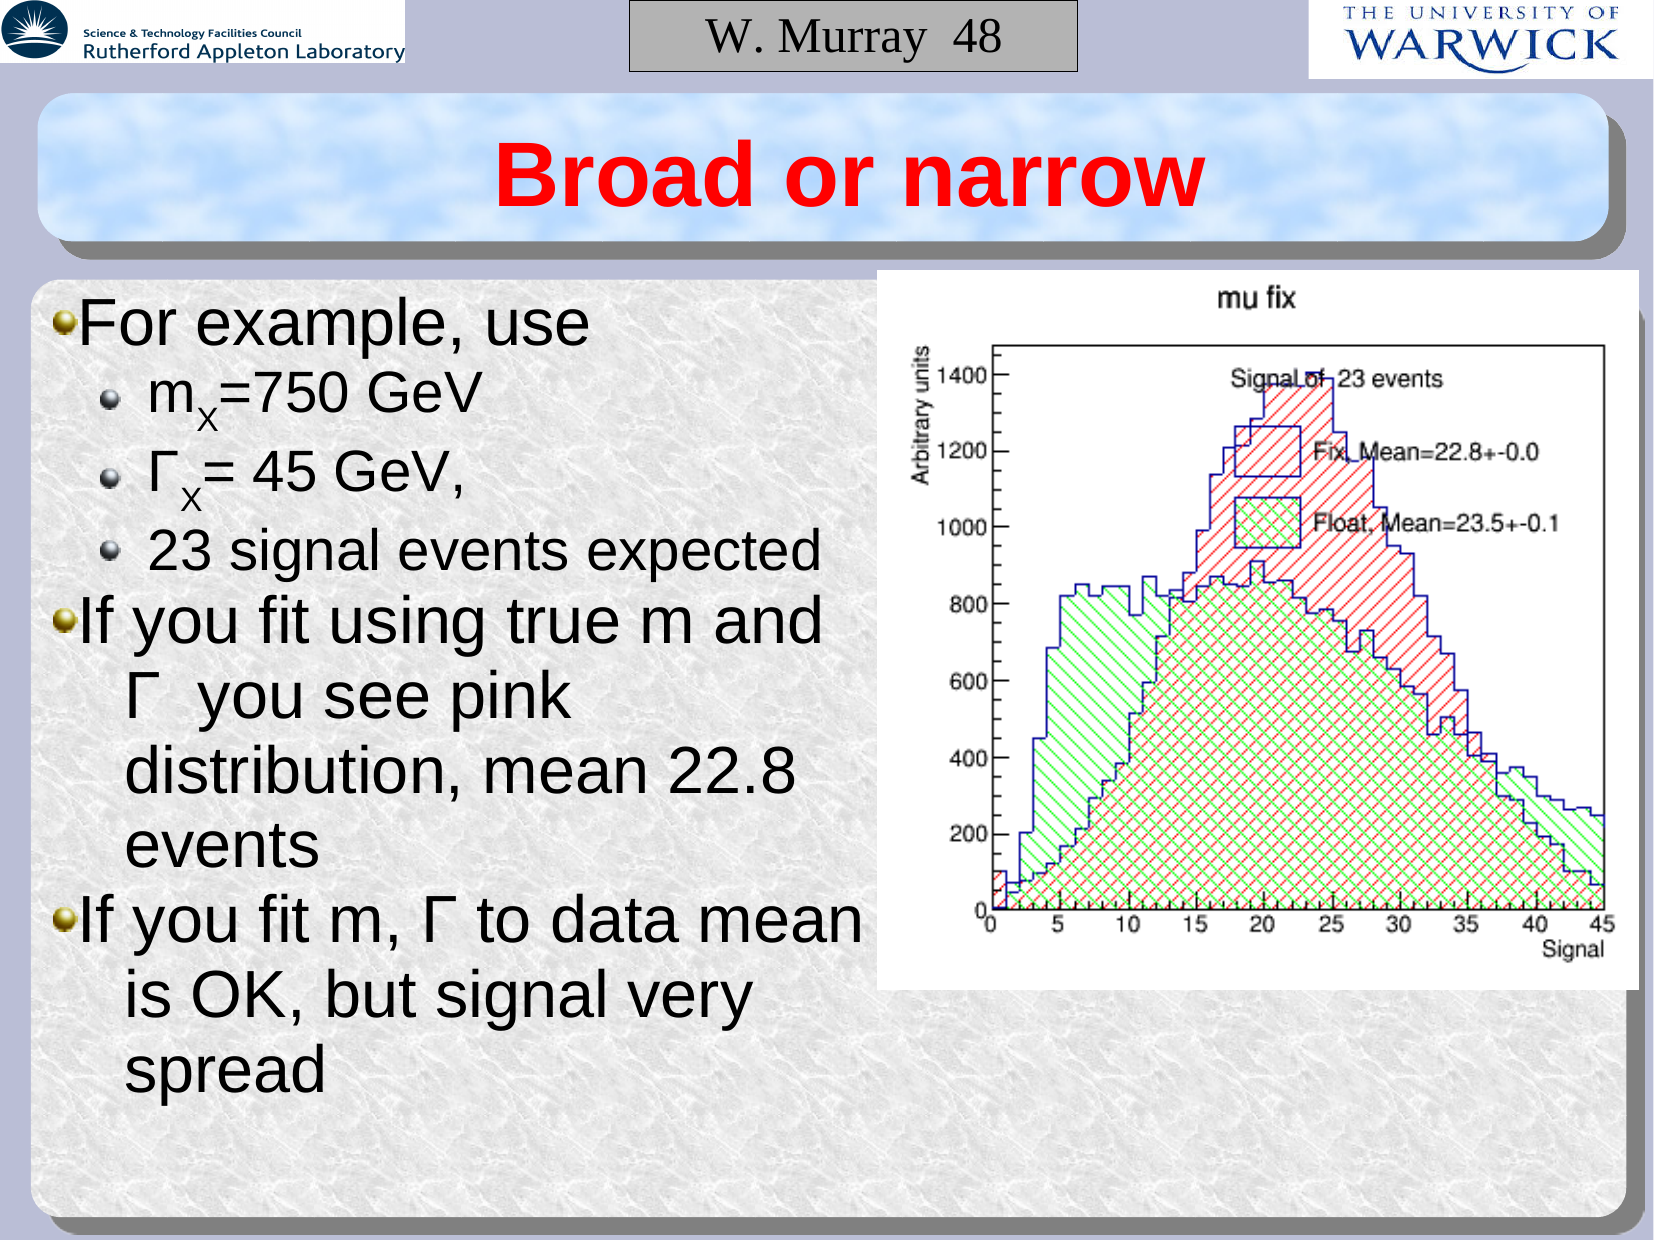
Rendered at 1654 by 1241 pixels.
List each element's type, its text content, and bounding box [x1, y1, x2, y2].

picture [0, 0, 405, 63]
picture [1308, 0, 1654, 79]
picture [37, 93, 1609, 242]
picture [30, 270, 1639, 1218]
title Broad or narrow [90, 101, 1584, 249]
list For example, use mX=750 GeV ΓX= 45 GeV, 23 signal events expected If you fit using true m and Γ you see pink distribution, mean 22.8 events If you fit m, Γ to data mean is OK, but signal very spread [53, 285, 872, 1193]
